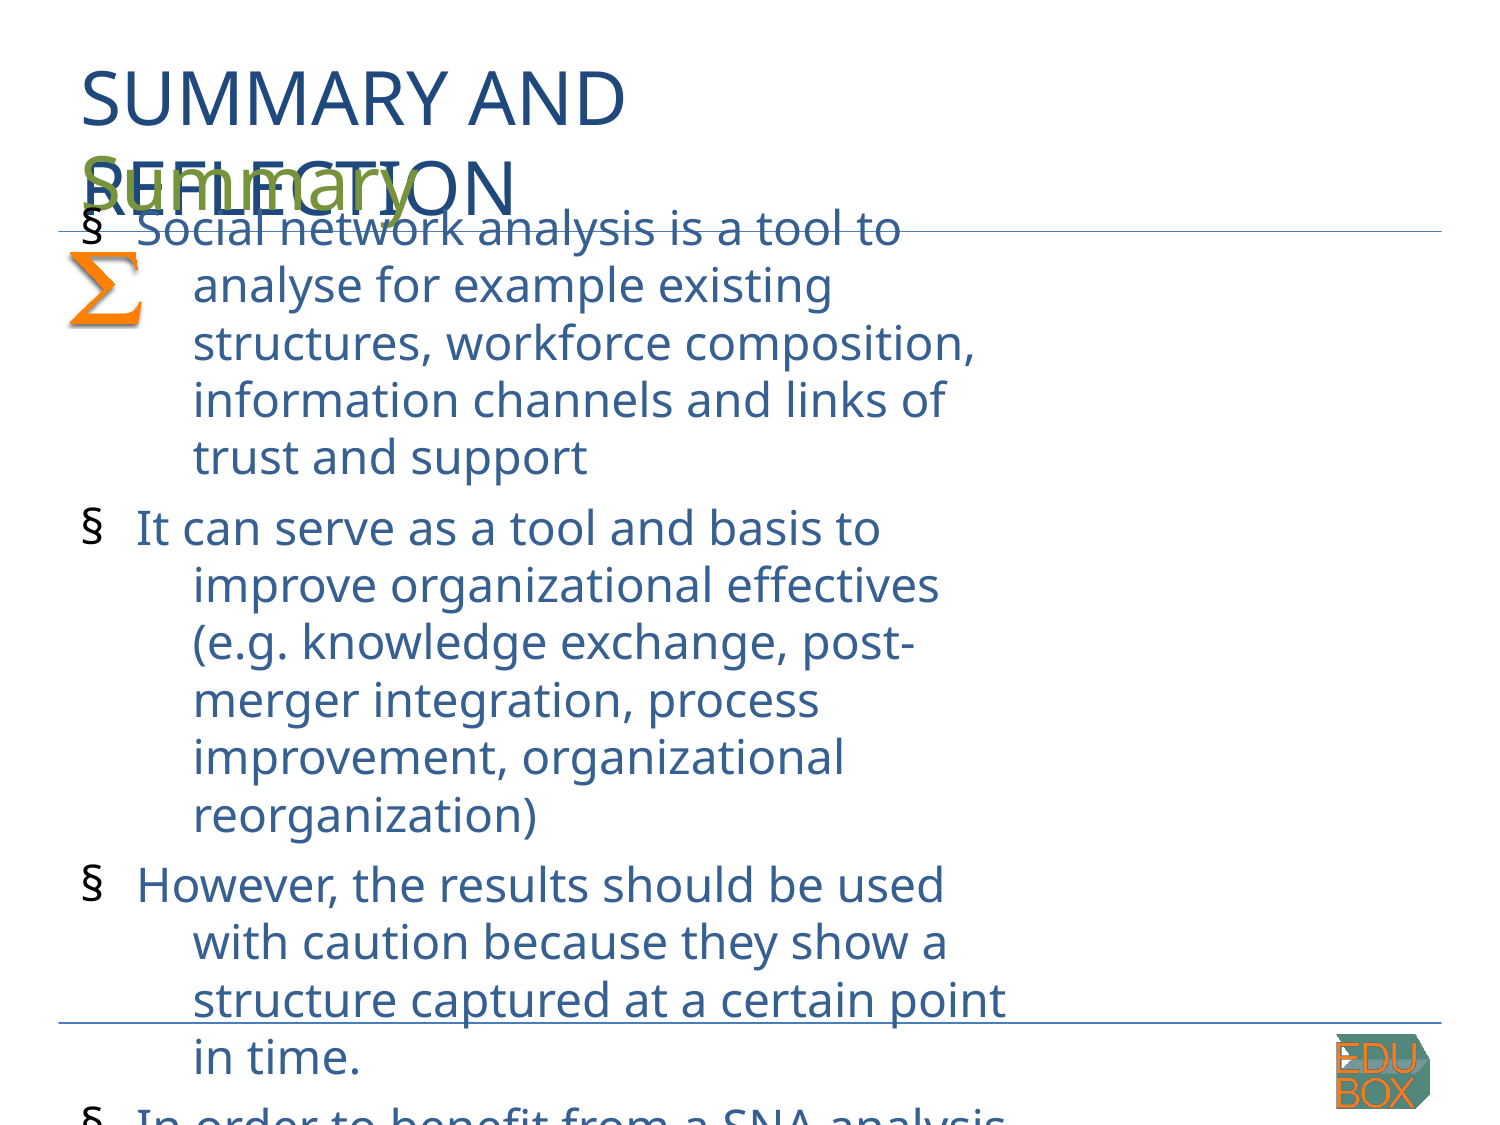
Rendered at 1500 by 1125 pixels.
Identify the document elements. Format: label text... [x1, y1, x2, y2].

title SUMMARY AND REFLECTION [64, 42, 1377, 153]
list Summary [64, 127, 1040, 247]
list Social network analysis is a tool to analyse for example existing structures, workforce composition, information channels and links of trust and support It can serve as a tool and basis to improve organizational effectives (e.g. knowledge exchange, post-merger integration, process improvement, organizational reorganization) However, the results should be used with caution because they show a structure captured at a certain point in time. In order to benefit from a SNA analysis it is thus important to also include information showing processes. [159, 247, 1471, 998]
picture [1328, 1028, 1437, 1114]
picture [64, 246, 147, 329]
